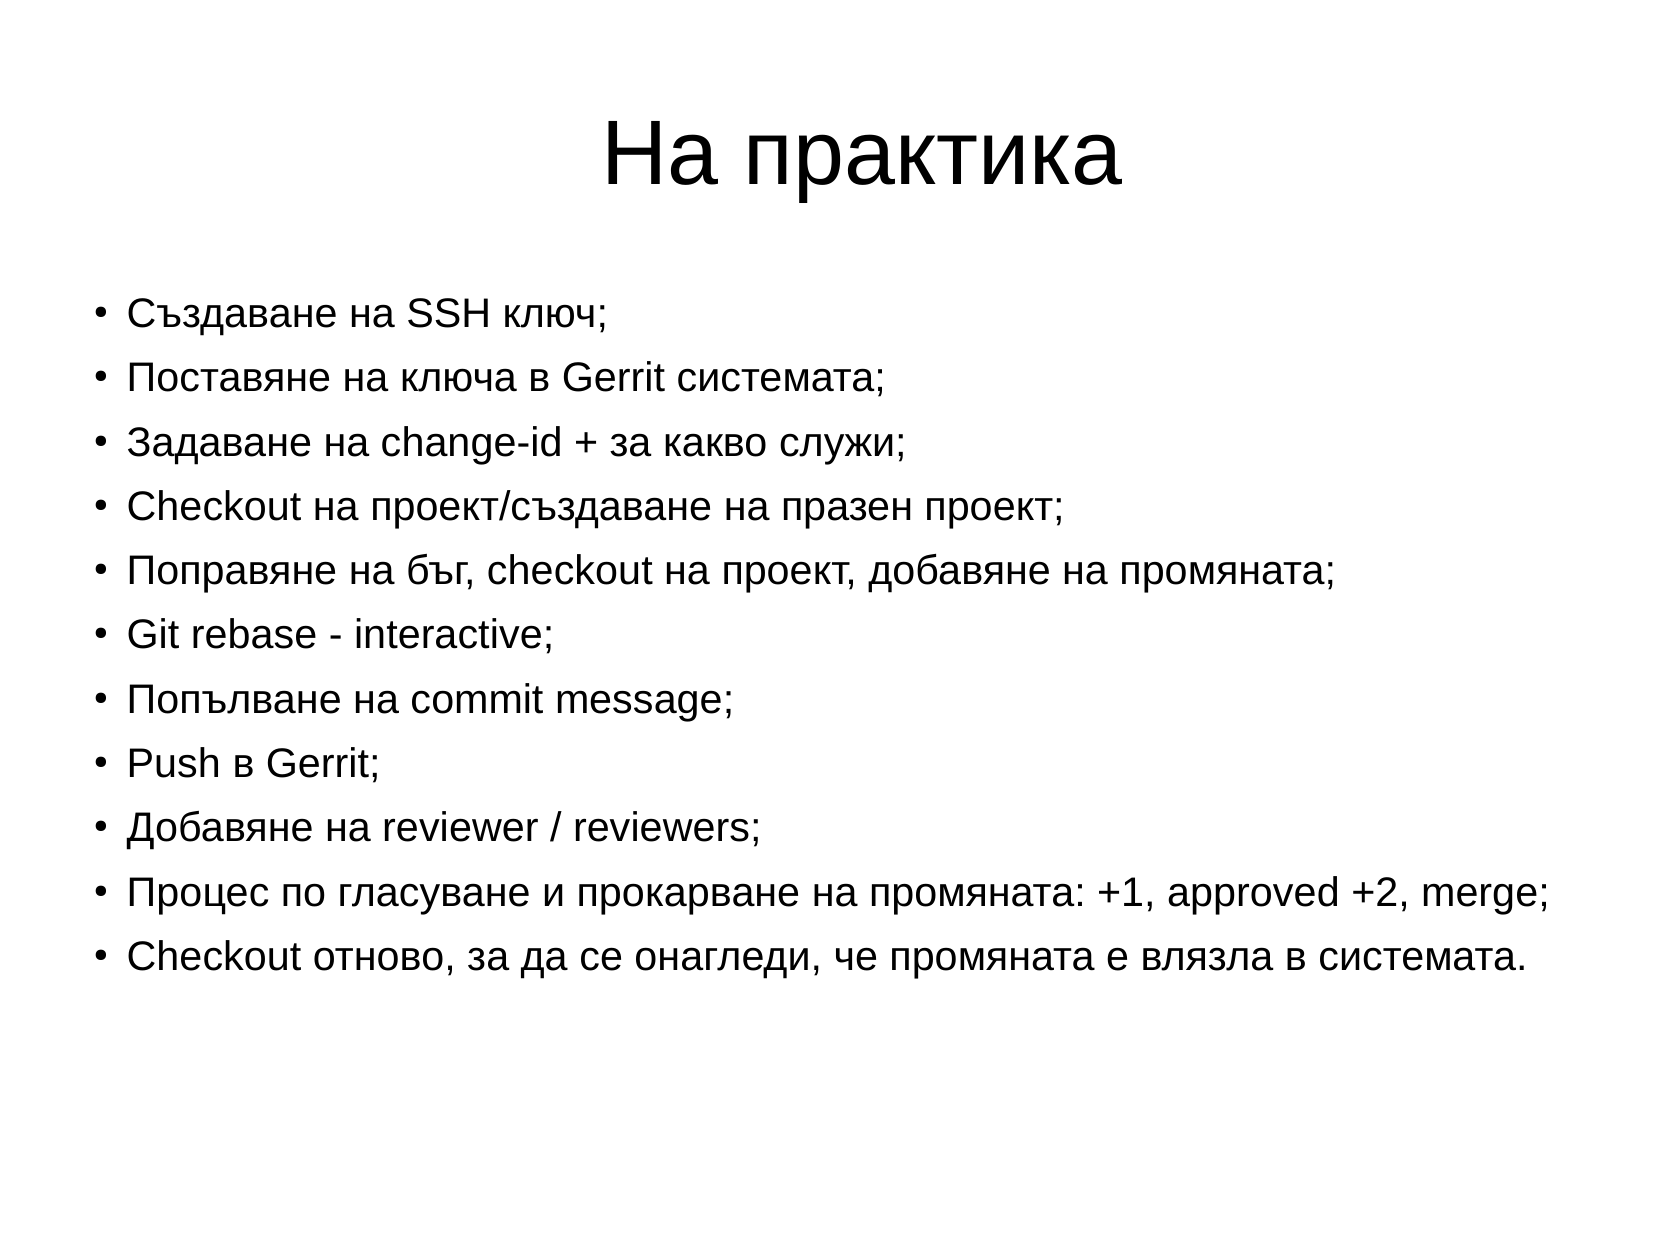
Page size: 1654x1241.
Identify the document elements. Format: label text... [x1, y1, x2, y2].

title На практика [82, 49, 1571, 257]
list Създаване на SSH ключ; Поставяне на ключа в Gerrit системата; Задаване на change-id + за какво служи; Checkout на проект/създаване на празен проект; Поправяне на бъг, checkout на проект, добавяне на промяната; Git rebase - interactive; Попълване на commit message; Push в Gerrit; Добавяне на reviewer / reviewers; Процес по гласуване и прокарване на промяната: +1, approved +2, merge; Checkout отново, за да се онагледи, че промяната е влязла в системата. [82, 290, 1571, 1010]
